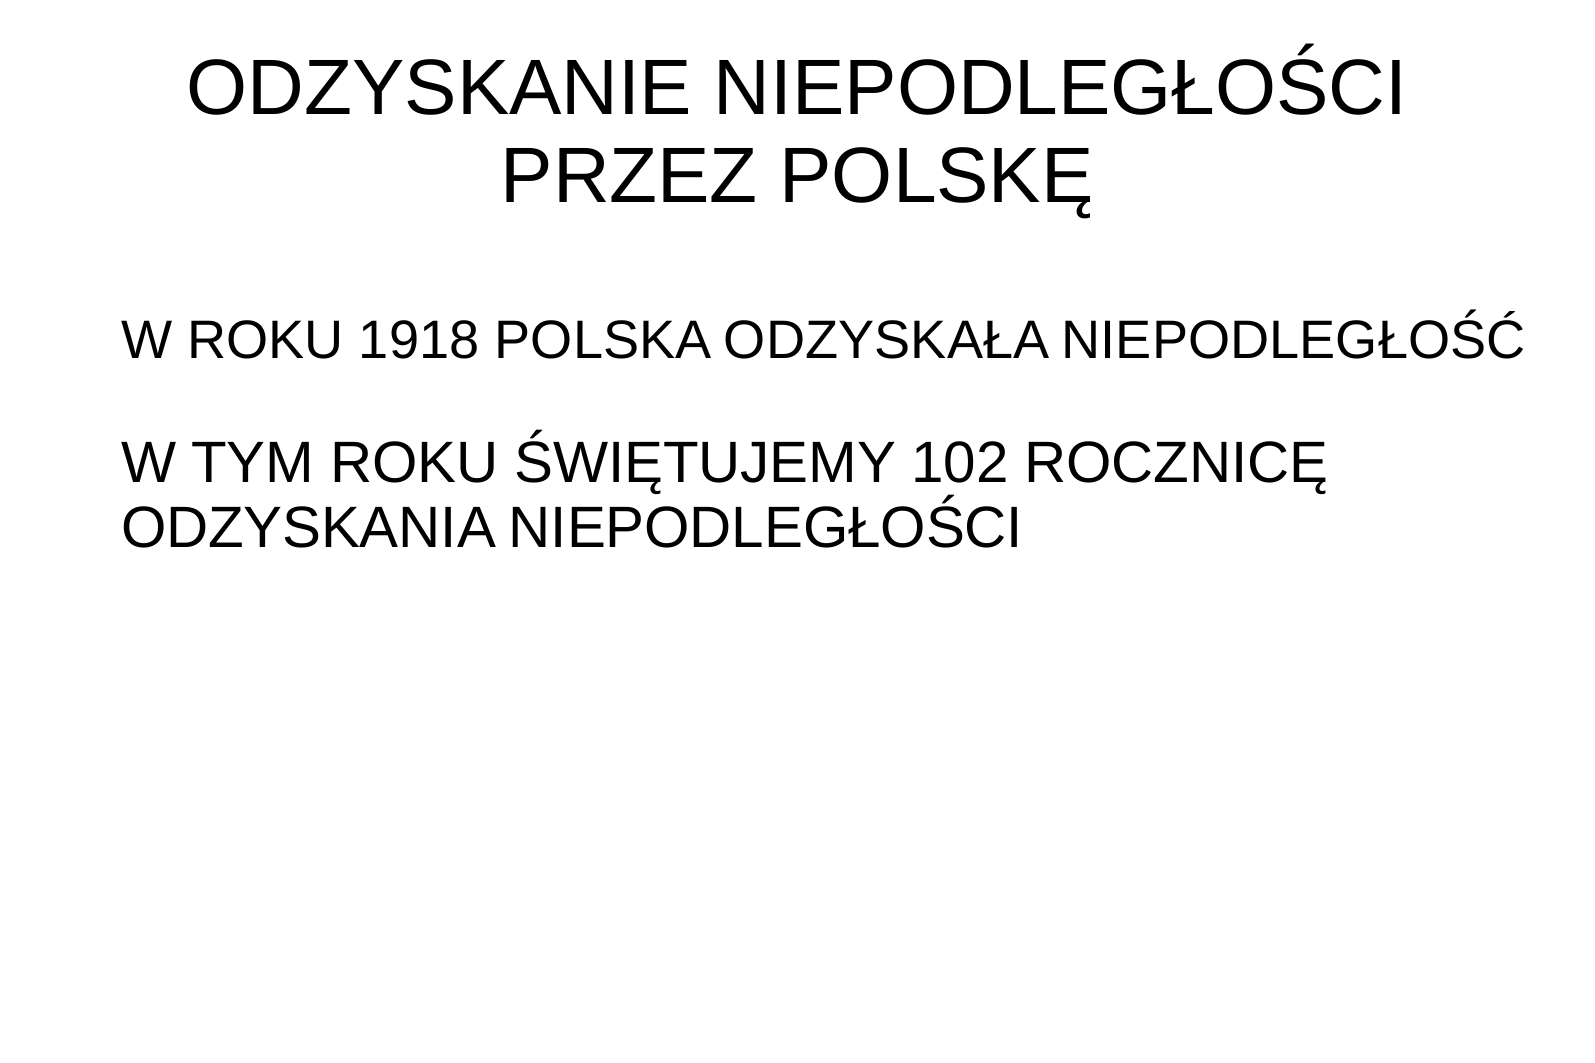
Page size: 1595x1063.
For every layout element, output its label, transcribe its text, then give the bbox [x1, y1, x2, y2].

text_box W TYM ROKU ŚWIĘTUJEMY 102 ROCZNICĘ ODZYSKANIA NIEPODLEGŁOŚCI [106, 422, 1360, 567]
text_box W ROKU 1918 POLSKA ODZYSKAŁA NIEPODLEGŁOŚĆ [106, 302, 1543, 378]
title ODZYSKANIE NIEPODLEGŁOŚCI PRZEZ POLSKĘ [79, 42, 1515, 220]
